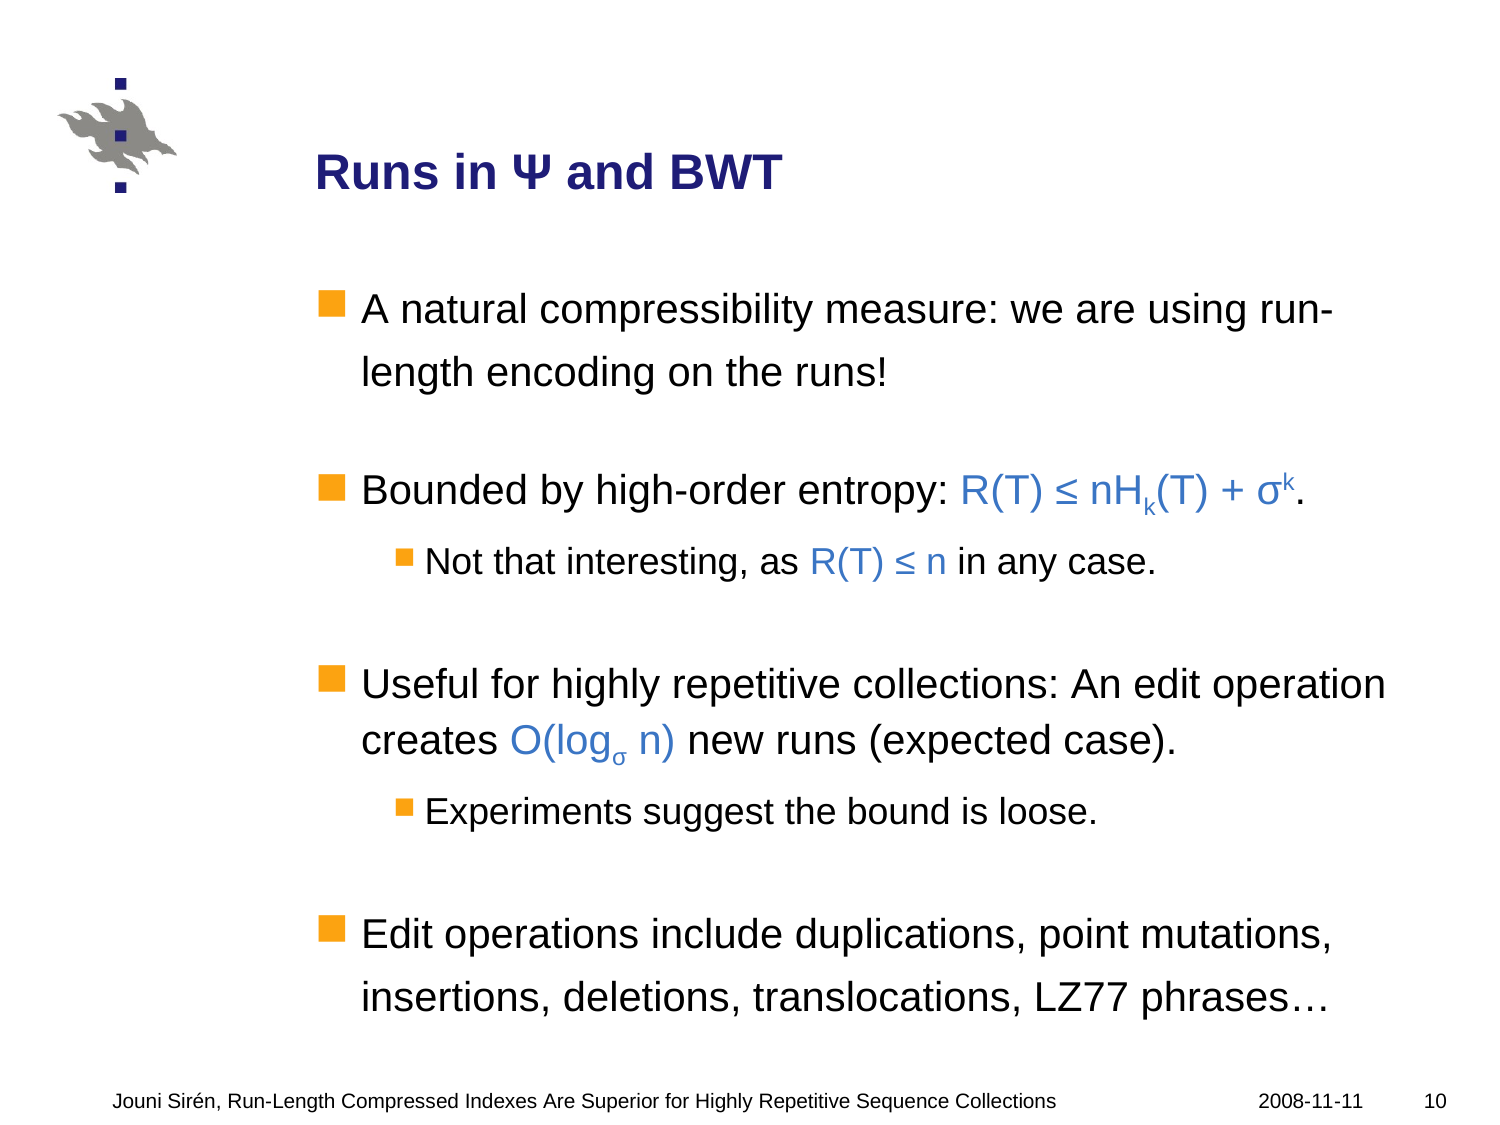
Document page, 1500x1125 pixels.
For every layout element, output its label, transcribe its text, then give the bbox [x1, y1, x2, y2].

title Runs in Ψ and BWT [299, 24, 1450, 209]
picture [57, 78, 177, 193]
list A natural compressibility measure: we are using run-length encoding on the runs! Bounded by high-order entropy: R(T) ≤ nHk(T) + σk. Not that interesting, as R(T) ≤ n in any case. Useful for highly repetitive collections: An edit operation creates O(logσ n) new runs (expected case). Experiments suggest the bound is loose. Edit operations include duplications, point mutations, insertions, deletions, translocations, LZ77 phrases… [299, 262, 1450, 1076]
